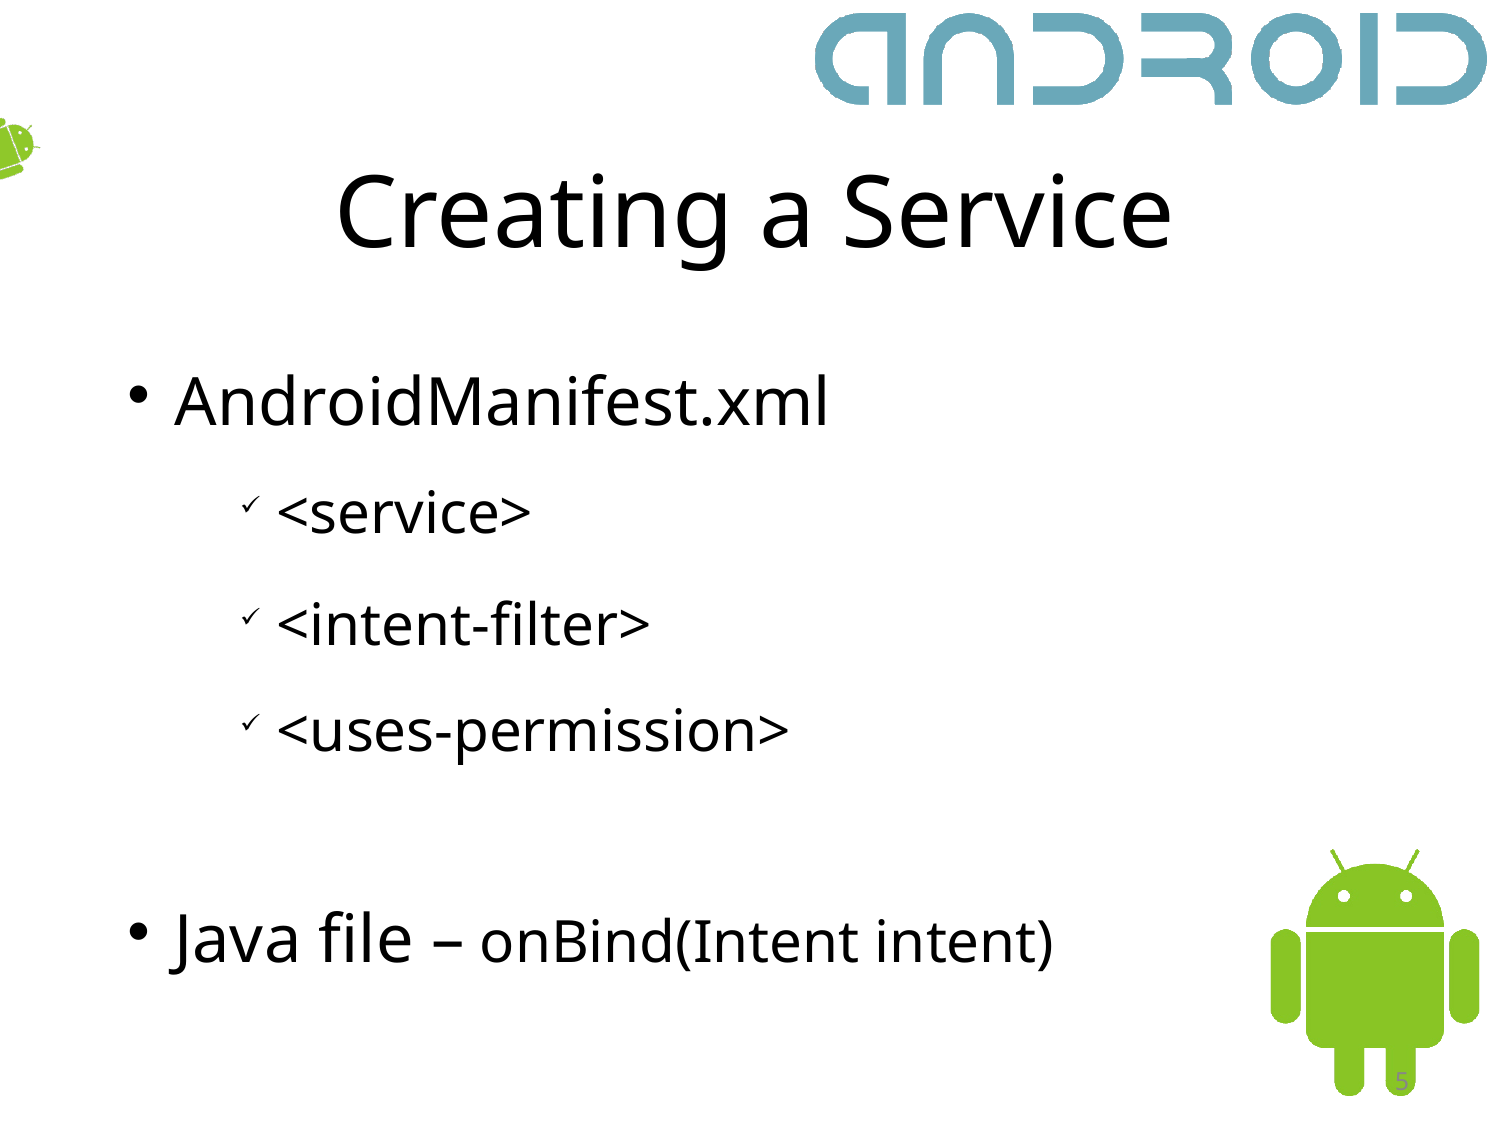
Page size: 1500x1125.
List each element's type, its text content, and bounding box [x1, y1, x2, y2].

text_box <number> [1378, 1058, 1426, 1104]
text_box <intent-filter> [225, 579, 716, 665]
title Creating a Service [37, 112, 1473, 303]
text_box <uses-permission> [224, 686, 862, 772]
picture [0, 103, 53, 198]
picture [808, 9, 1489, 106]
text_box AndroidManifest.xml [112, 350, 876, 446]
picture [1253, 837, 1500, 1125]
text_box <service> [225, 467, 597, 553]
text_box Java file – onBind(Intent intent) [112, 888, 1136, 984]
